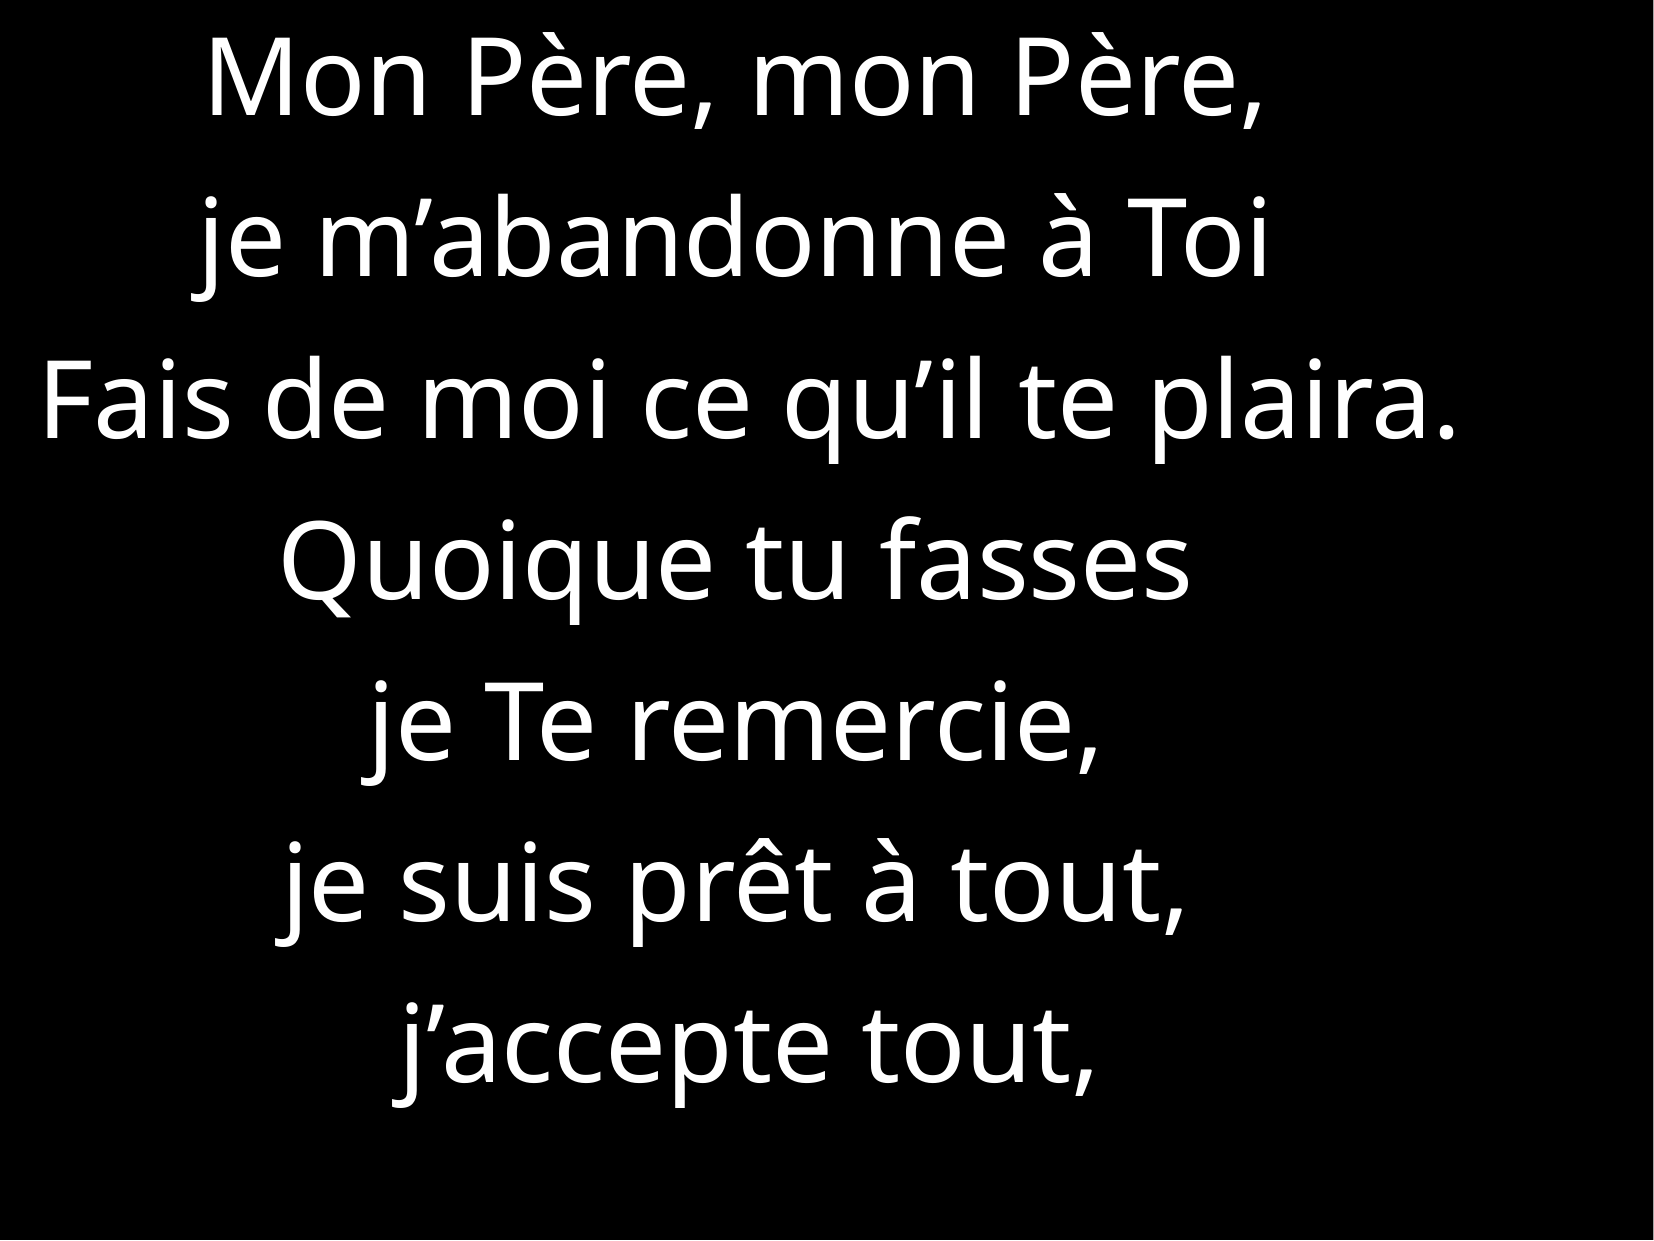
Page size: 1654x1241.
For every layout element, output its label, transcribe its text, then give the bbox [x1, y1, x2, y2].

subtitle Mon Père, mon Père, je m’abandonne à Toi Fais de moi ce qu’il te plaira. Quoique tu fasses je Te remercie, je suis prêt à tout, j’accepte tout, [0, 0, 1501, 1118]
